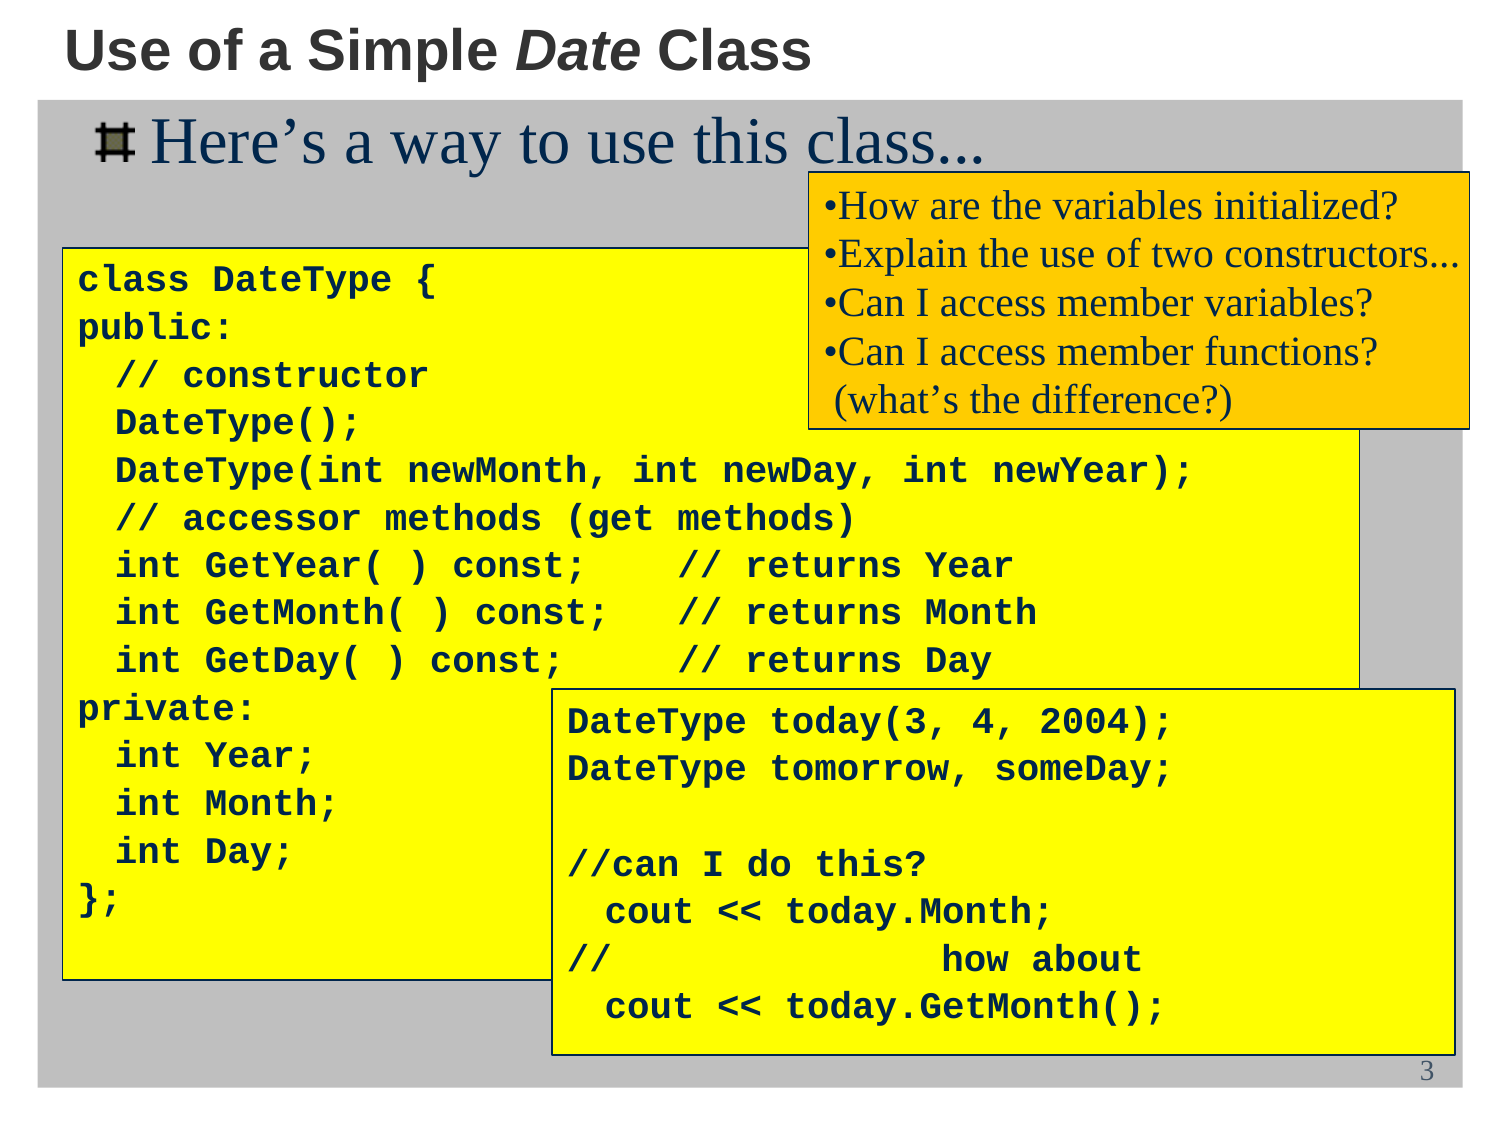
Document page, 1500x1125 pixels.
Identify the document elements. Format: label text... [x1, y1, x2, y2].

text_box class DateType { public: // constructor DateType(); DateType(int newMonth, int newDay, int newYear); // accessor methods (get methods) int GetYear( ) const; // returns Year int GetMonth( ) const; // returns Month int GetDay( ) const; // returns Day private: int Year; int Month; int Day; }; [62, 247, 1360, 986]
title Use of a Simple Date Class [50, 0, 1450, 91]
text_box How are the variables initialized? Explain the use of two constructors... Can I access member variables? Can I access member functions? (what’s the difference?) [808, 172, 1470, 429]
list Here’s a way to use this class... [37, 99, 1463, 1088]
text_box DateType today(3, 4, 2004); DateType tomorrow, someDay; //can I do this? cout << today.Month; // how about cout << today.GetMonth(); [552, 689, 1455, 1055]
